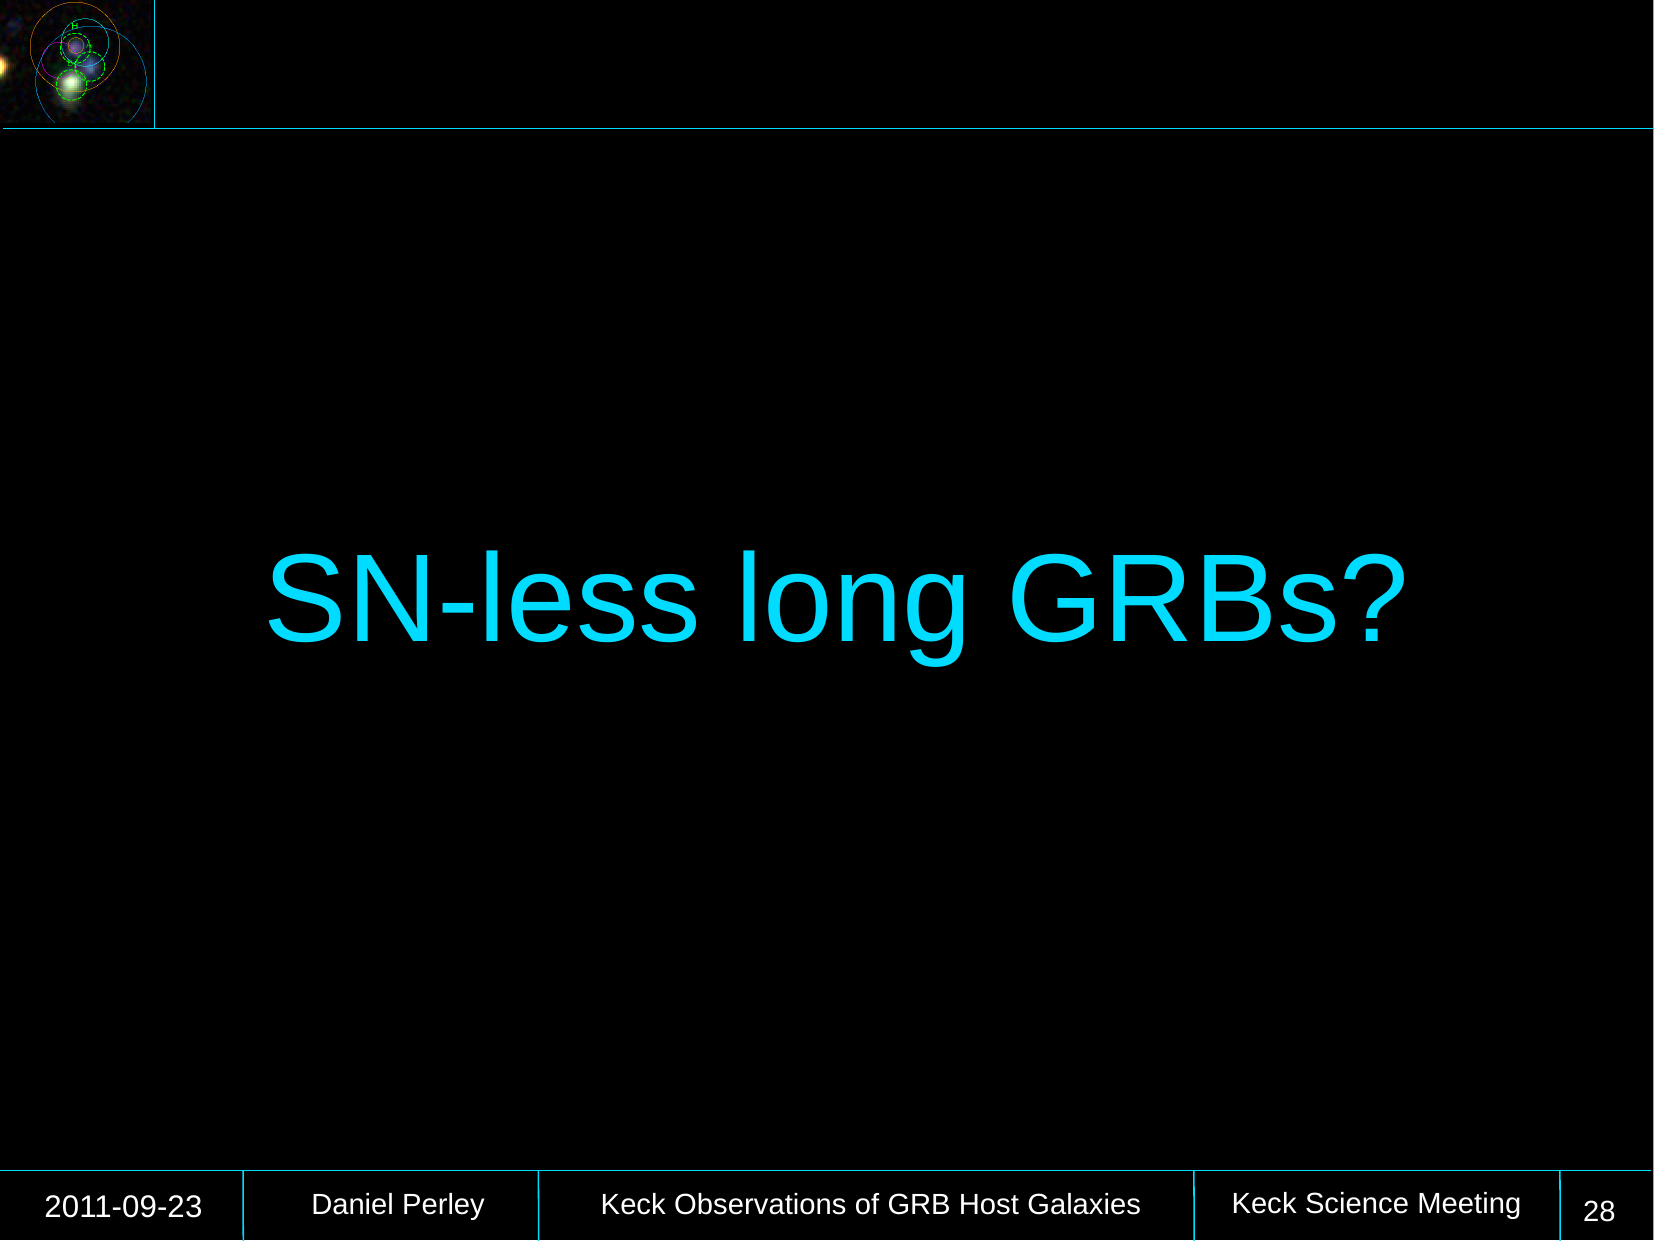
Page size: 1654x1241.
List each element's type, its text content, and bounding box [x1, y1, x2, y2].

picture [0, 0, 151, 123]
text_box SN-less long GRBs? [124, 520, 1550, 676]
